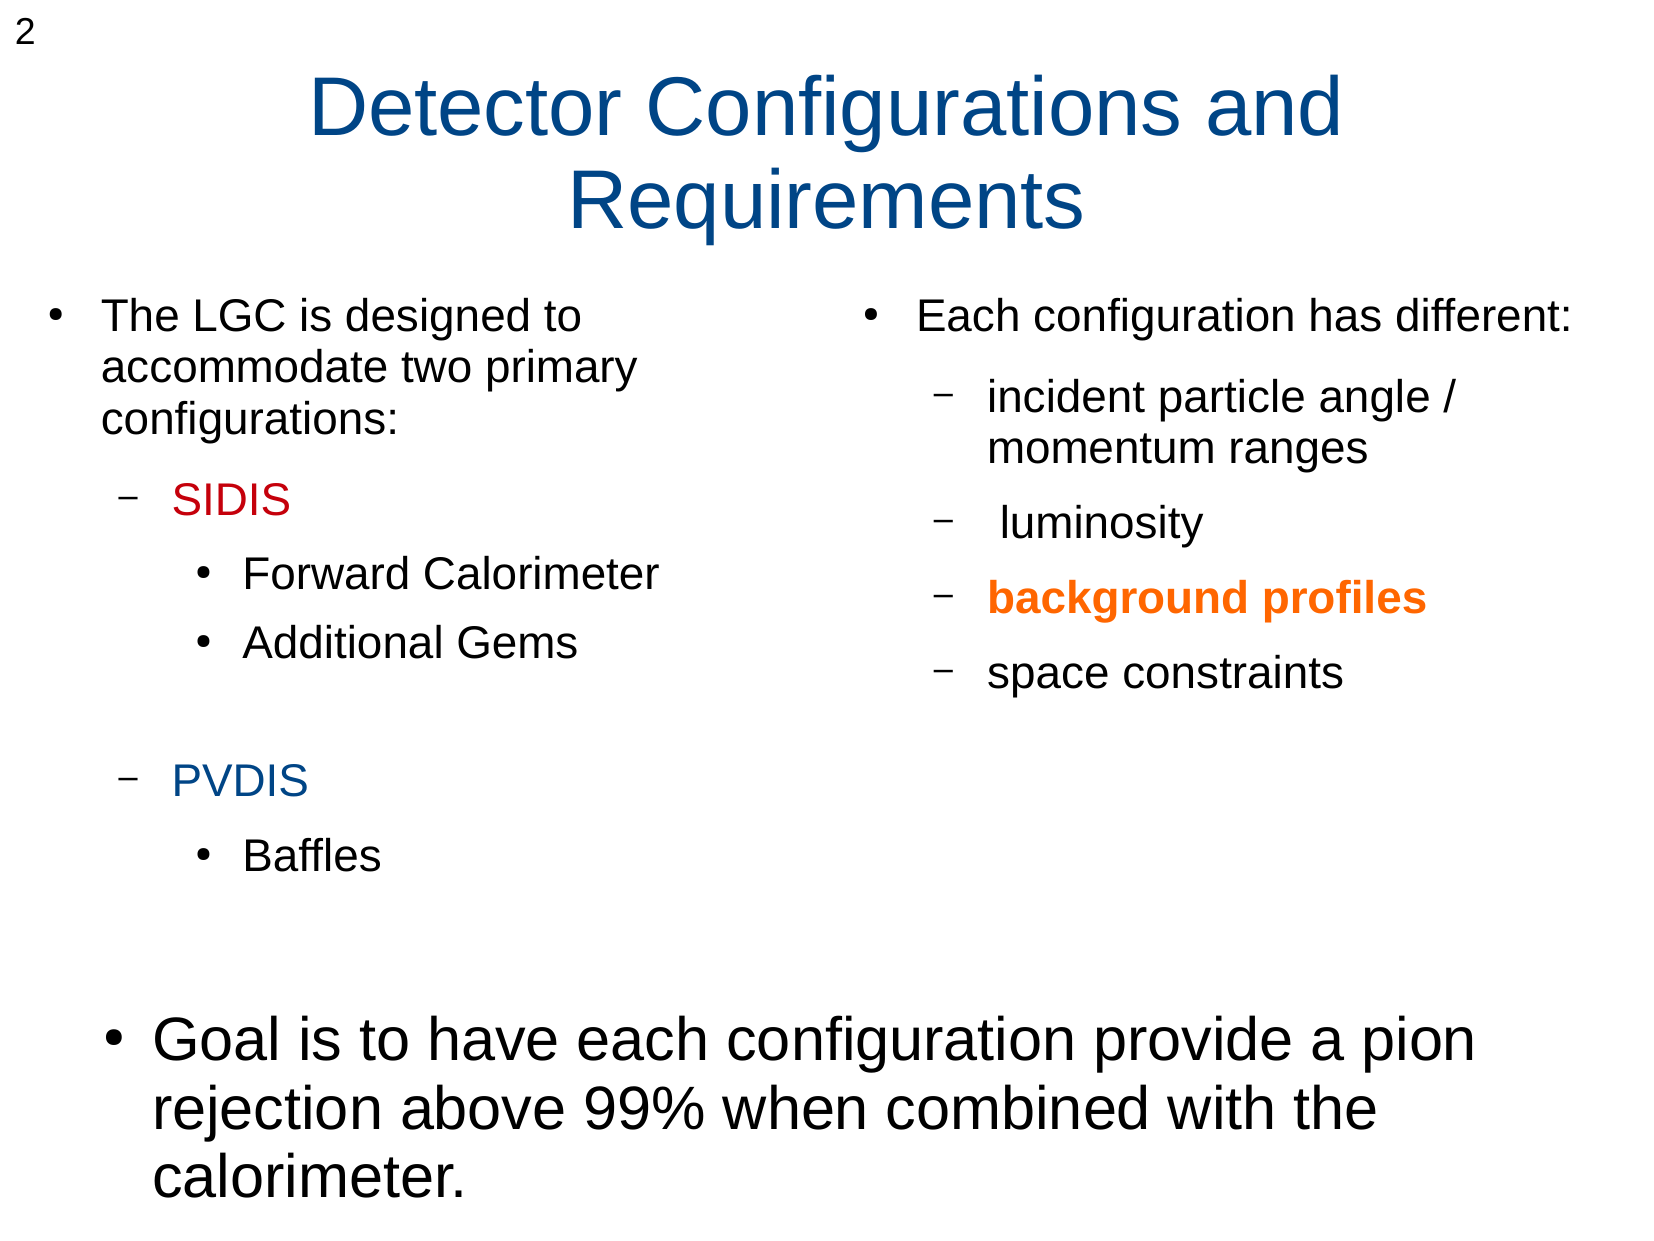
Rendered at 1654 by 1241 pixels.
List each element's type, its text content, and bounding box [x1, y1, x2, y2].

list Each configuration has different: incident particle angle / momentum ranges luminosity background profiles space constraints [845, 290, 1636, 961]
list The LGC is designed to accommodate two primary configurations: SIDIS Forward Calorimeter Additional Gems PVDIS Baffles [30, 290, 809, 976]
list Goal is to have each configuration provide a pion rejection above 99% when combined with the calorimeter. [86, 1005, 1576, 1214]
title Detector Configurations and Requirements [82, 49, 1571, 257]
text_box 2 [0, 3, 51, 61]
